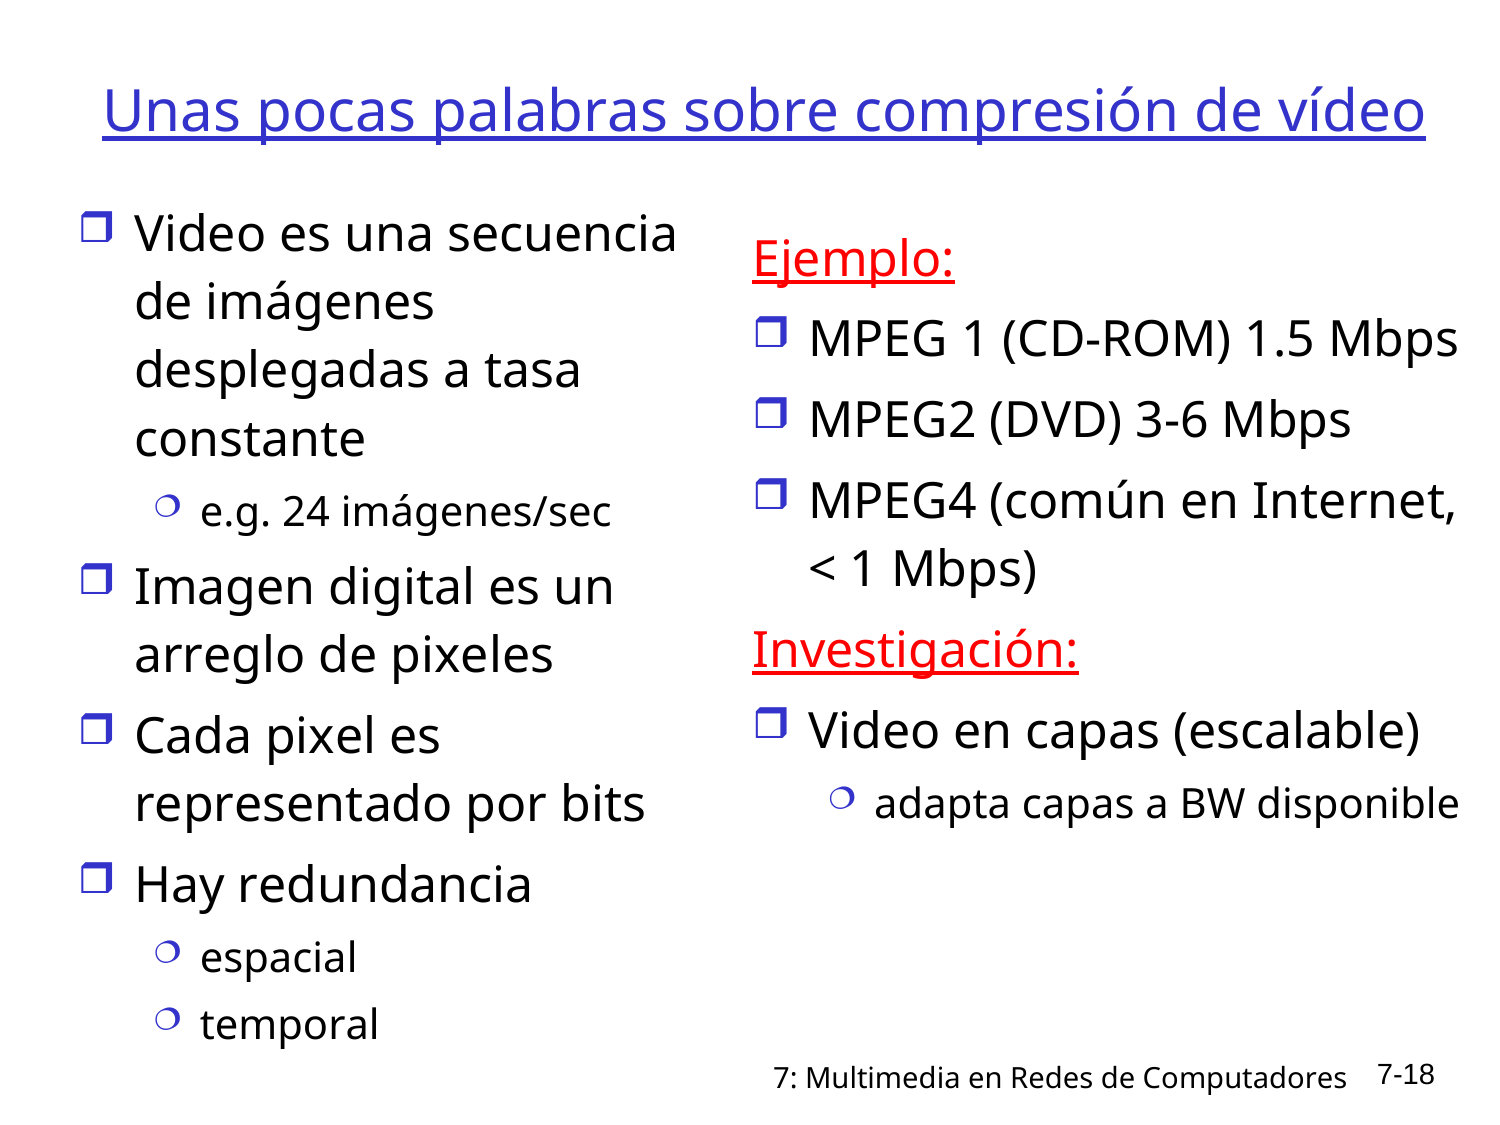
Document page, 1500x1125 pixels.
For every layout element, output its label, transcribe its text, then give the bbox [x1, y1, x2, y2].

list Video es una secuencia de imágenes desplegadas a tasa constante e.g. 24 imágenes/sec Imagen digital es un arreglo de pixeles Cada pixel es representado por bits Hay redundancia espacial temporal [63, 190, 713, 1002]
list Ejemplo: MPEG 1 (CD-ROM) 1.5 Mbps MPEG2 (DVD) 3-6 Mbps MPEG4 (común en Internet, < 1 Mbps) Investigación: Video en capas (escalable) adapta capas a BW disponible [737, 215, 1500, 1021]
title Unas pocas palabras sobre compresión de vídeo [87, 33, 1460, 185]
